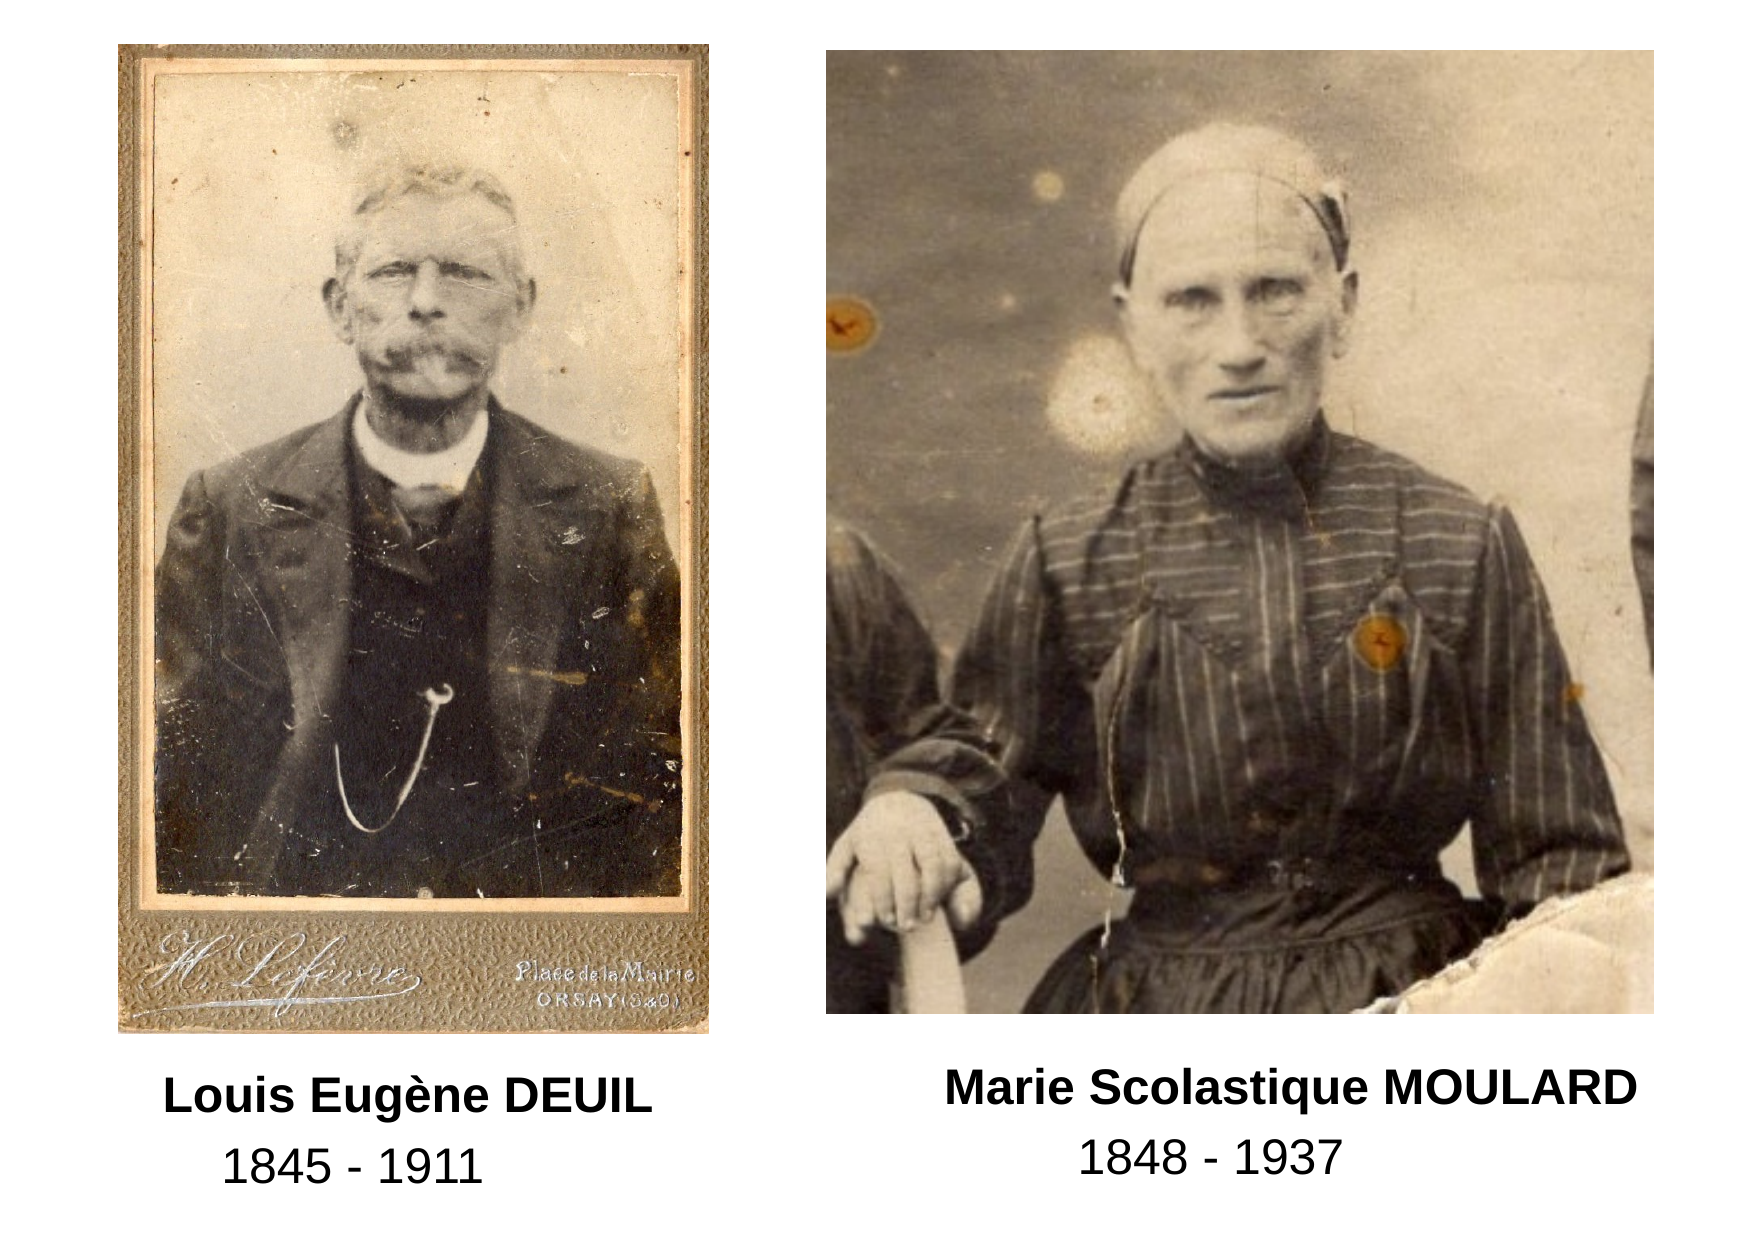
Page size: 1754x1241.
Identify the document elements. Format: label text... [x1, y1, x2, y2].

text_box Louis Eugène DEUIL [147, 1060, 669, 1131]
text_box 1845 - 1911 [206, 1130, 504, 1202]
text_box 1848 - 1937 [1062, 1122, 1360, 1193]
text_box Marie Scolastique MOULARD [929, 1051, 1654, 1123]
picture [826, 50, 1654, 1014]
picture [118, 44, 709, 1034]
